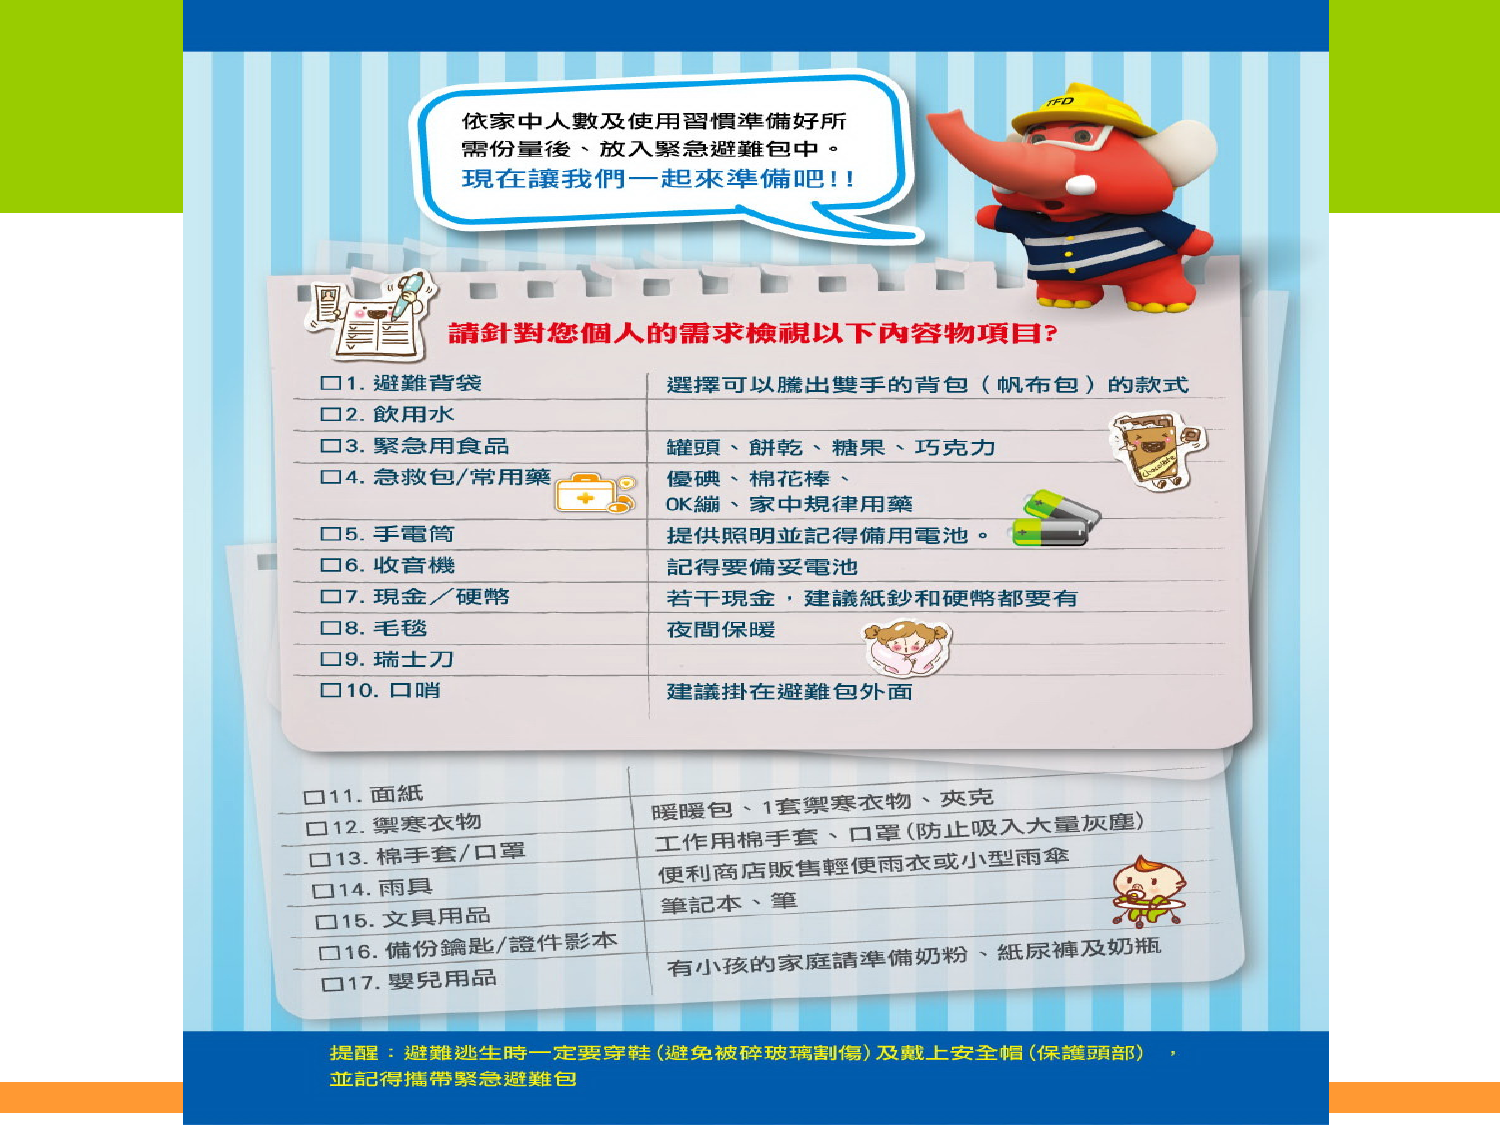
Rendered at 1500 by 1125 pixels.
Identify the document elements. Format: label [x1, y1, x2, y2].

picture [183, 0, 1329, 1125]
